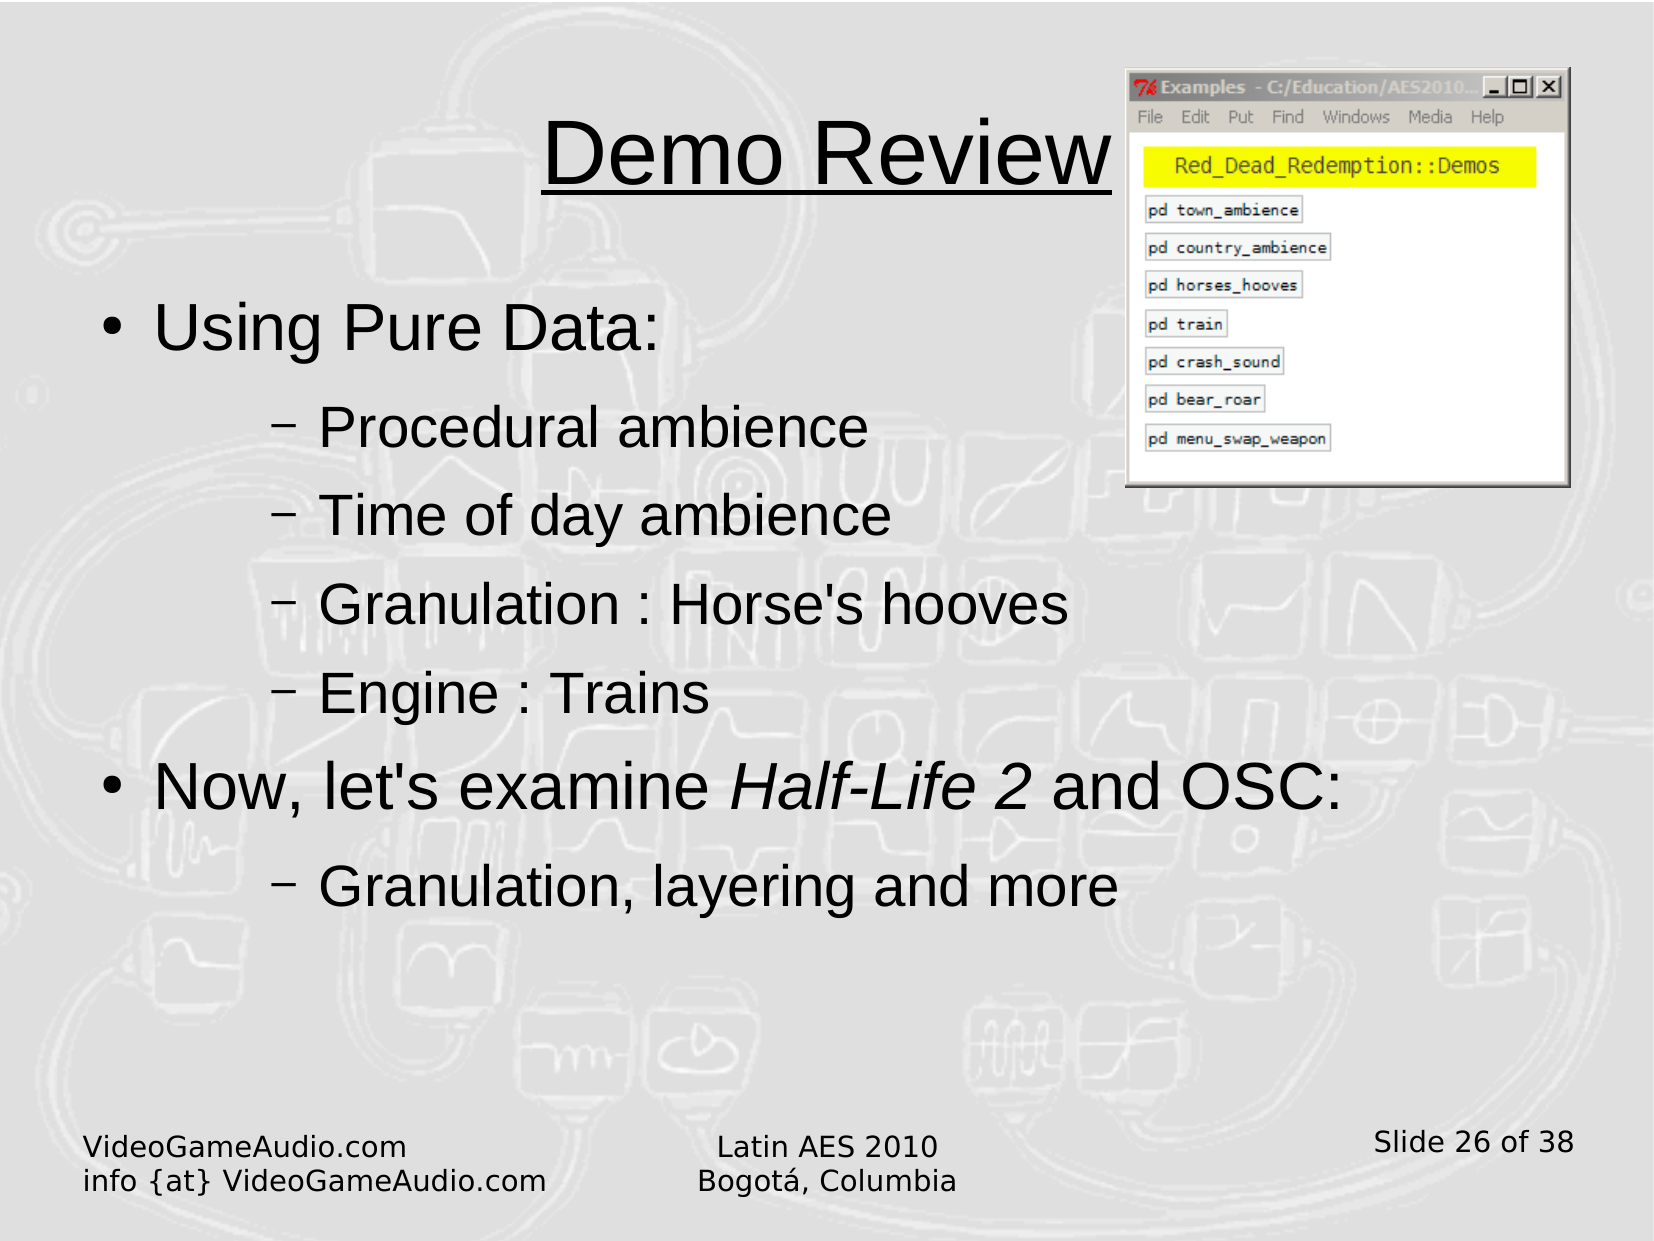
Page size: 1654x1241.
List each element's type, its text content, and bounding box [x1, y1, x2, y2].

title Demo Review [82, 49, 1571, 257]
list Using Pure Data: Procedural ambience Time of day ambience Granulation : Horse's hooves Engine : Trains Now, let's examine Half-Life 2 and OSC: Granulation, layering and more [82, 290, 1571, 976]
picture [0, 2, 1654, 1241]
